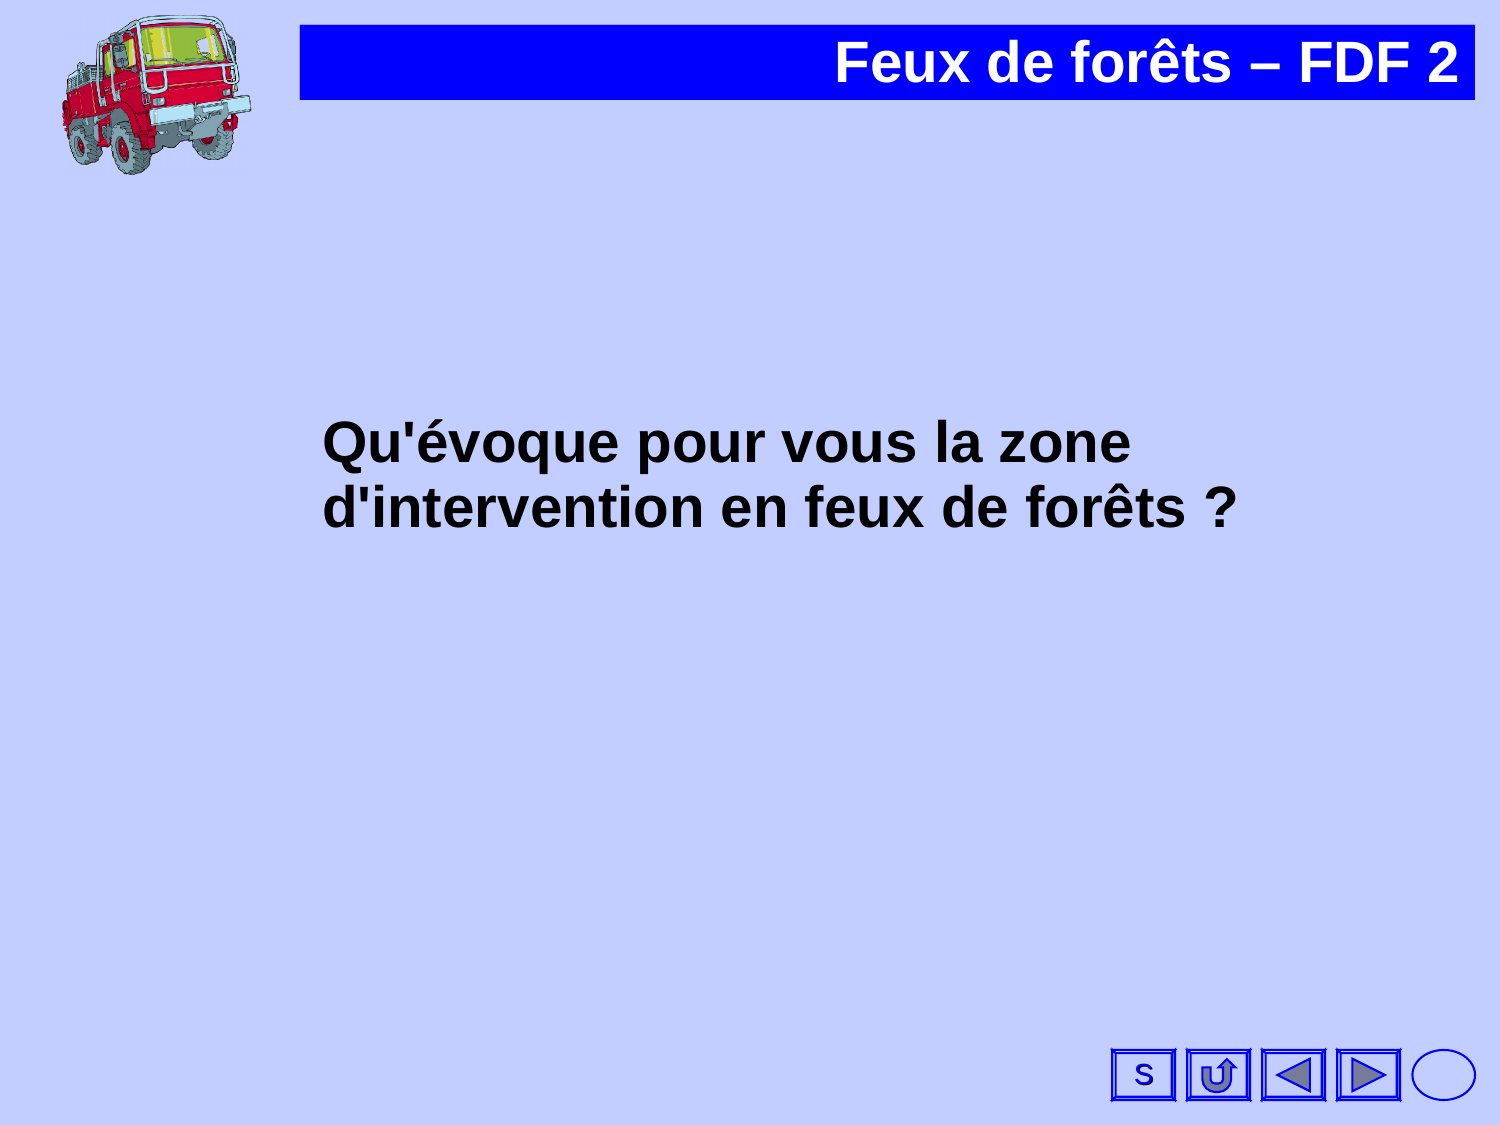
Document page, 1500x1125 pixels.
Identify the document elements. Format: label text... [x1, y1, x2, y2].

text_box [1412, 1049, 1476, 1101]
text_box Feux de forêts – FDF 2 [299, 24, 1475, 100]
text_box Qu'évoque pour vous la zone d'intervention en feux de forêts ? [307, 401, 1256, 548]
